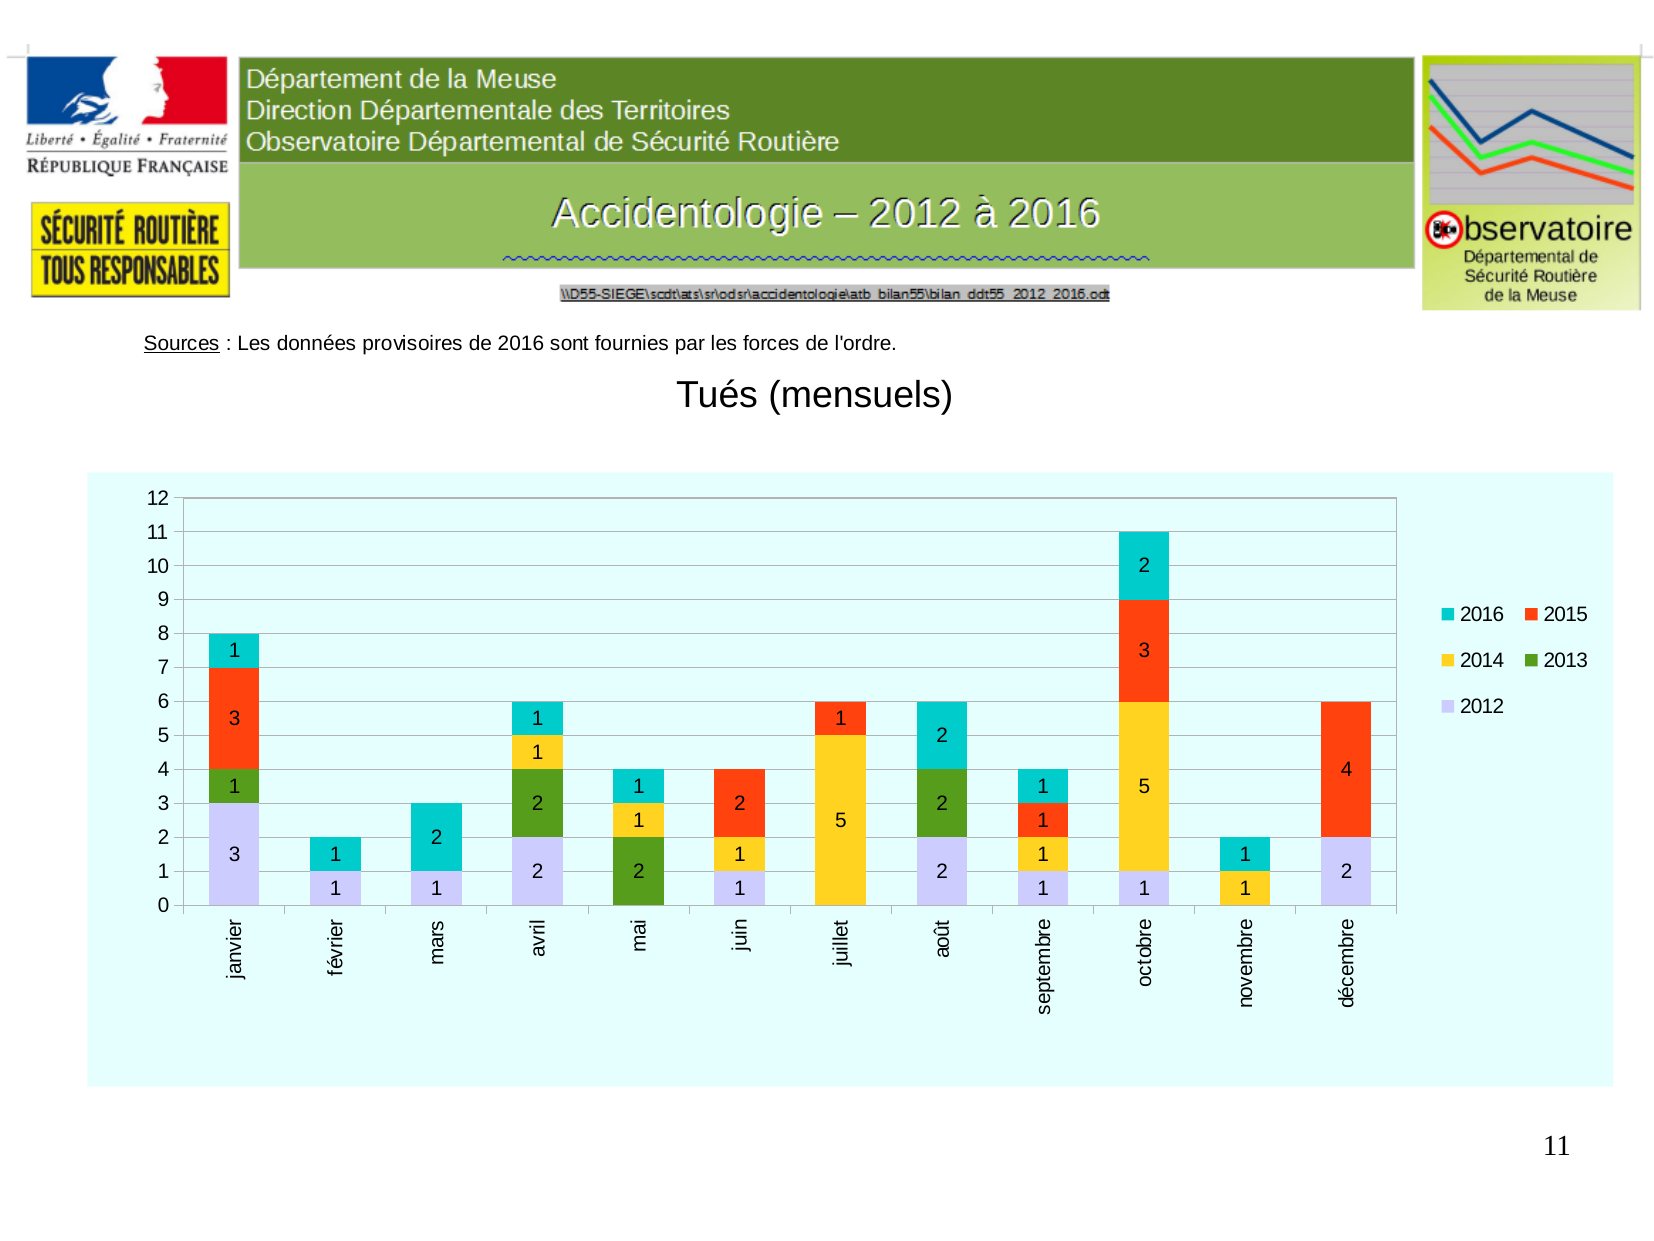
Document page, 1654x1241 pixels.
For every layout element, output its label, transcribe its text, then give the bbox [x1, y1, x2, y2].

text_box Tués (mensuels) [661, 390, 981, 426]
chart [87, 472, 1614, 1087]
chart [23, 212, 1028, 390]
picture [0, 44, 1654, 320]
